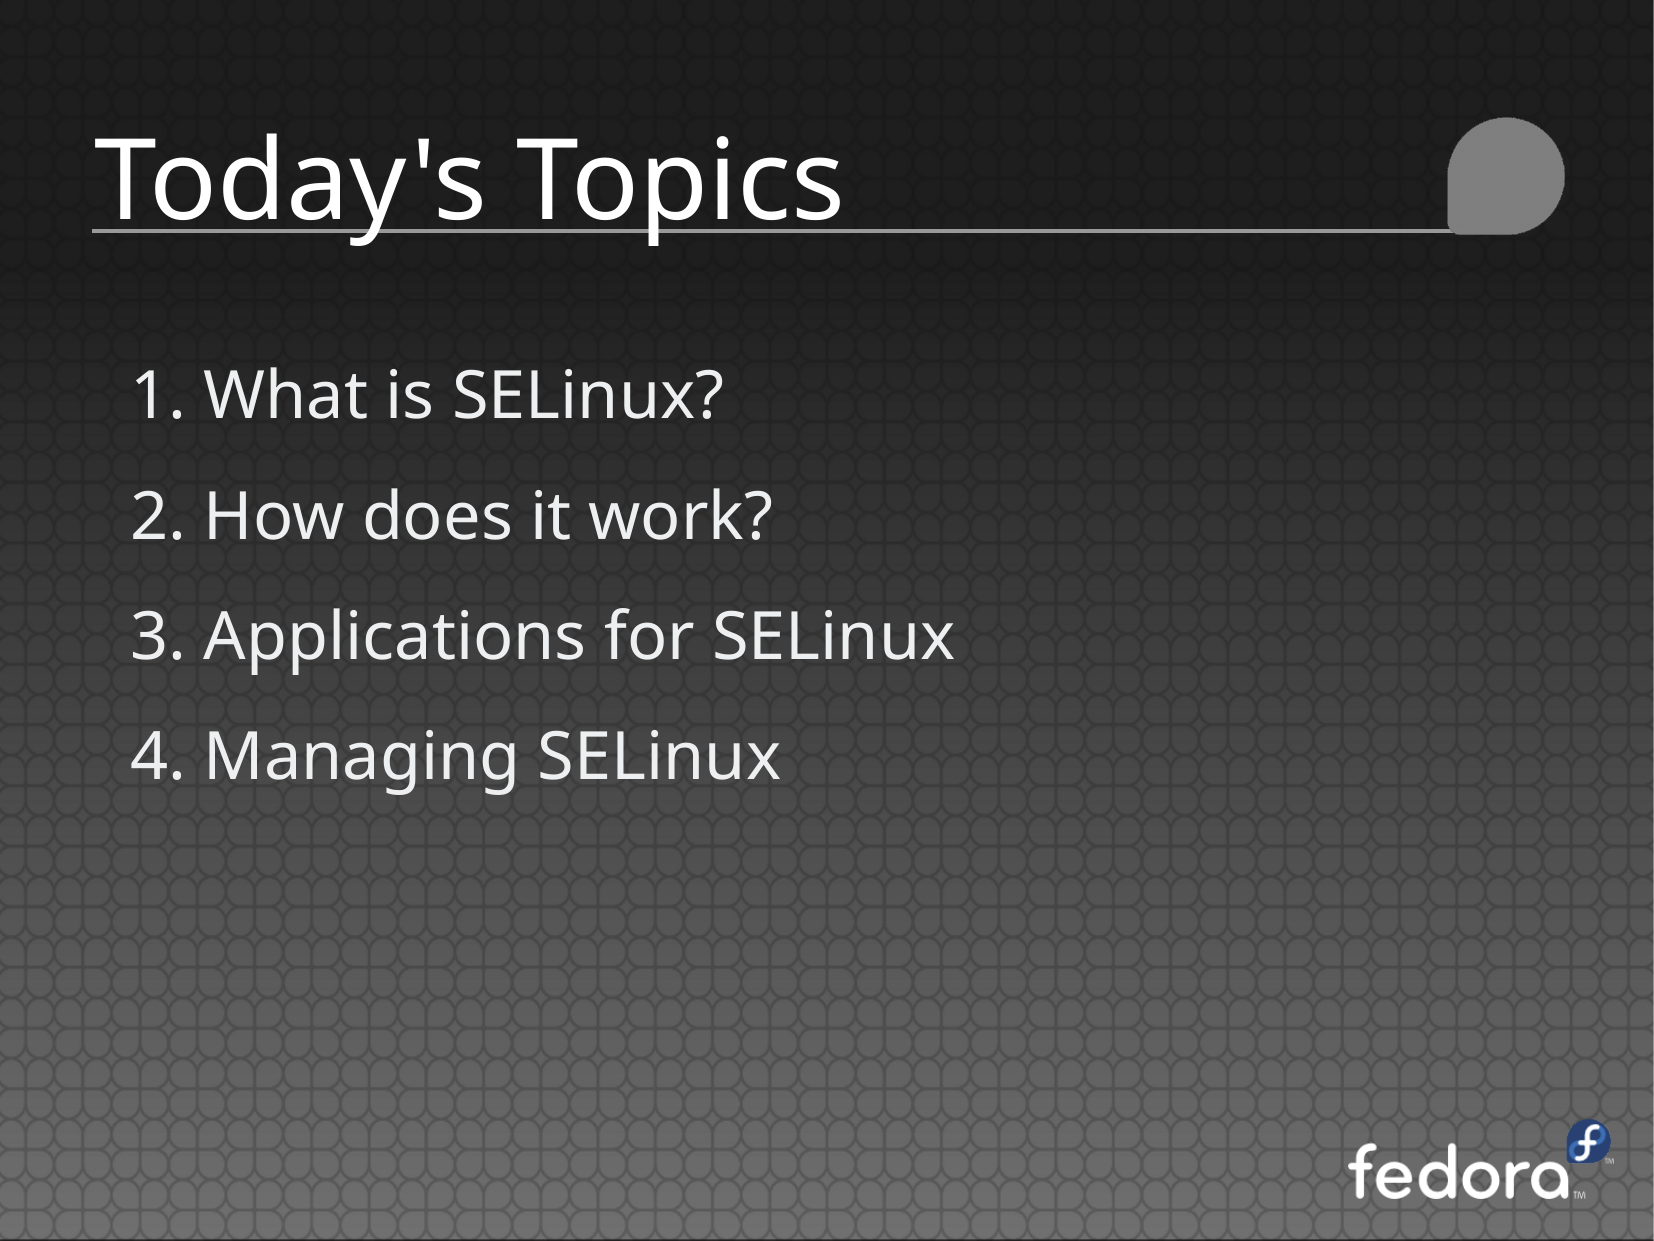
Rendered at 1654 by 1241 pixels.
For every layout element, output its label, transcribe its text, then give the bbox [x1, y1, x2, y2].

title Today's Topics [94, 100, 1426, 251]
picture [0, 0, 1654, 1241]
list What is SELinux? How does it work? Applications for SELinux Managing SELinux [112, 227, 1501, 1163]
